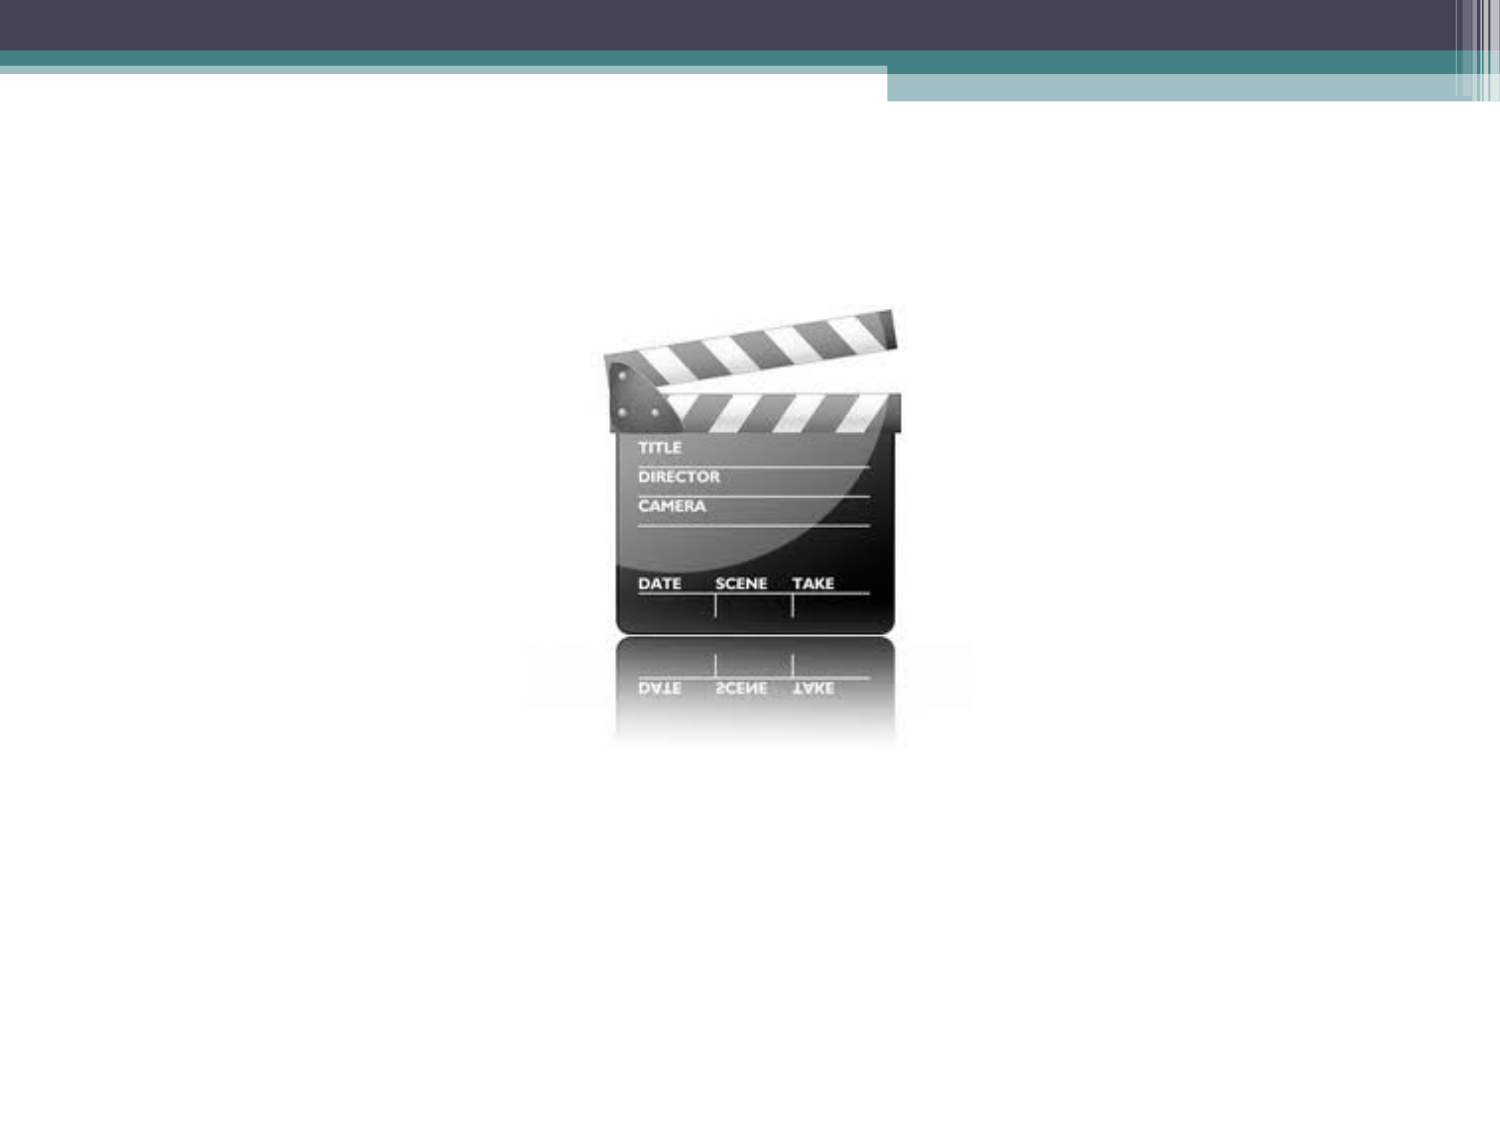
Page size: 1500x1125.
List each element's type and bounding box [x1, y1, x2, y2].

picture [527, 304, 973, 751]
